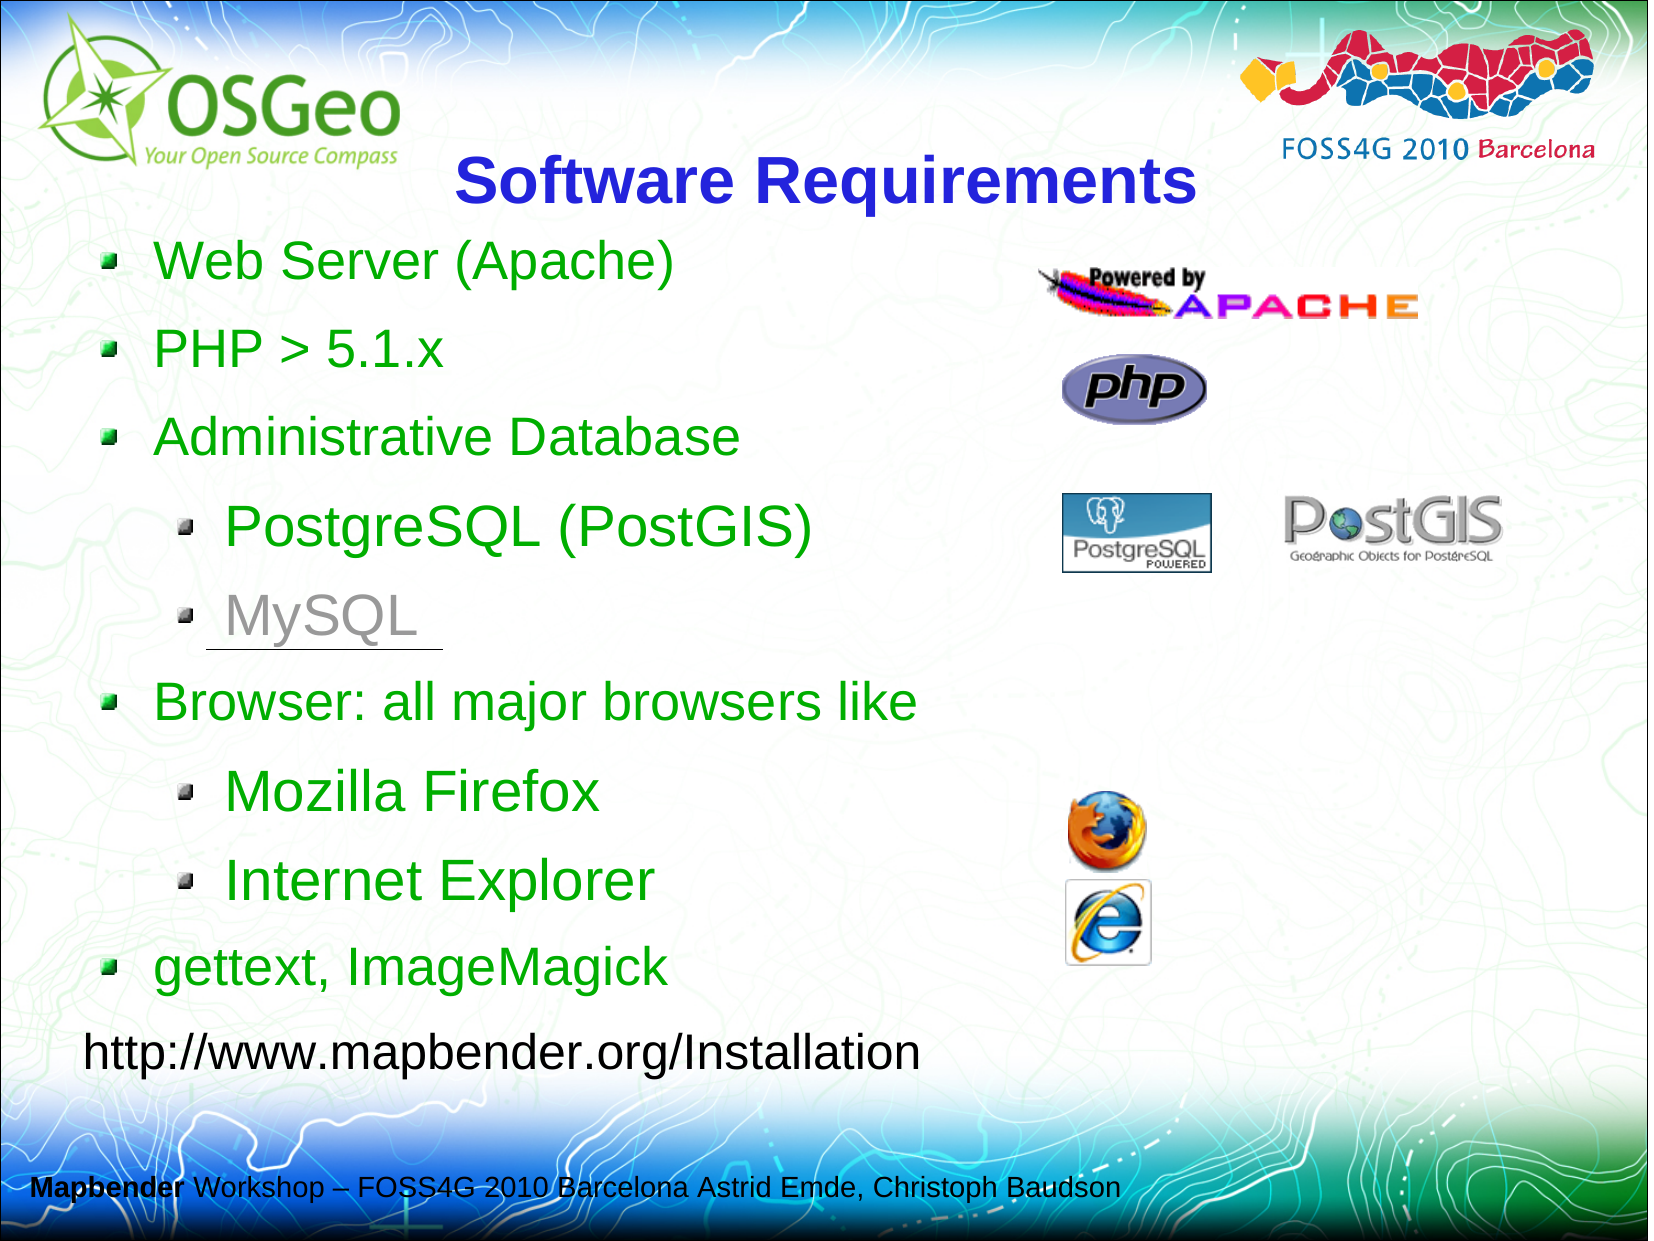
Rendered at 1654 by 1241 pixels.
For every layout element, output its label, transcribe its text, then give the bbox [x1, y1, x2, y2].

list Web Server (Apache) PHP > 5.1.x Administrative Database PostgreSQL (PostGIS) MySQL Browser: all major browsers like Mozilla Firefox Internet Explorer gettext, ImageMagick http://www.mapbender.org/Installation [82, 230, 1004, 1150]
picture [1, 1, 1647, 1240]
title Software Requirements [82, 106, 1571, 254]
